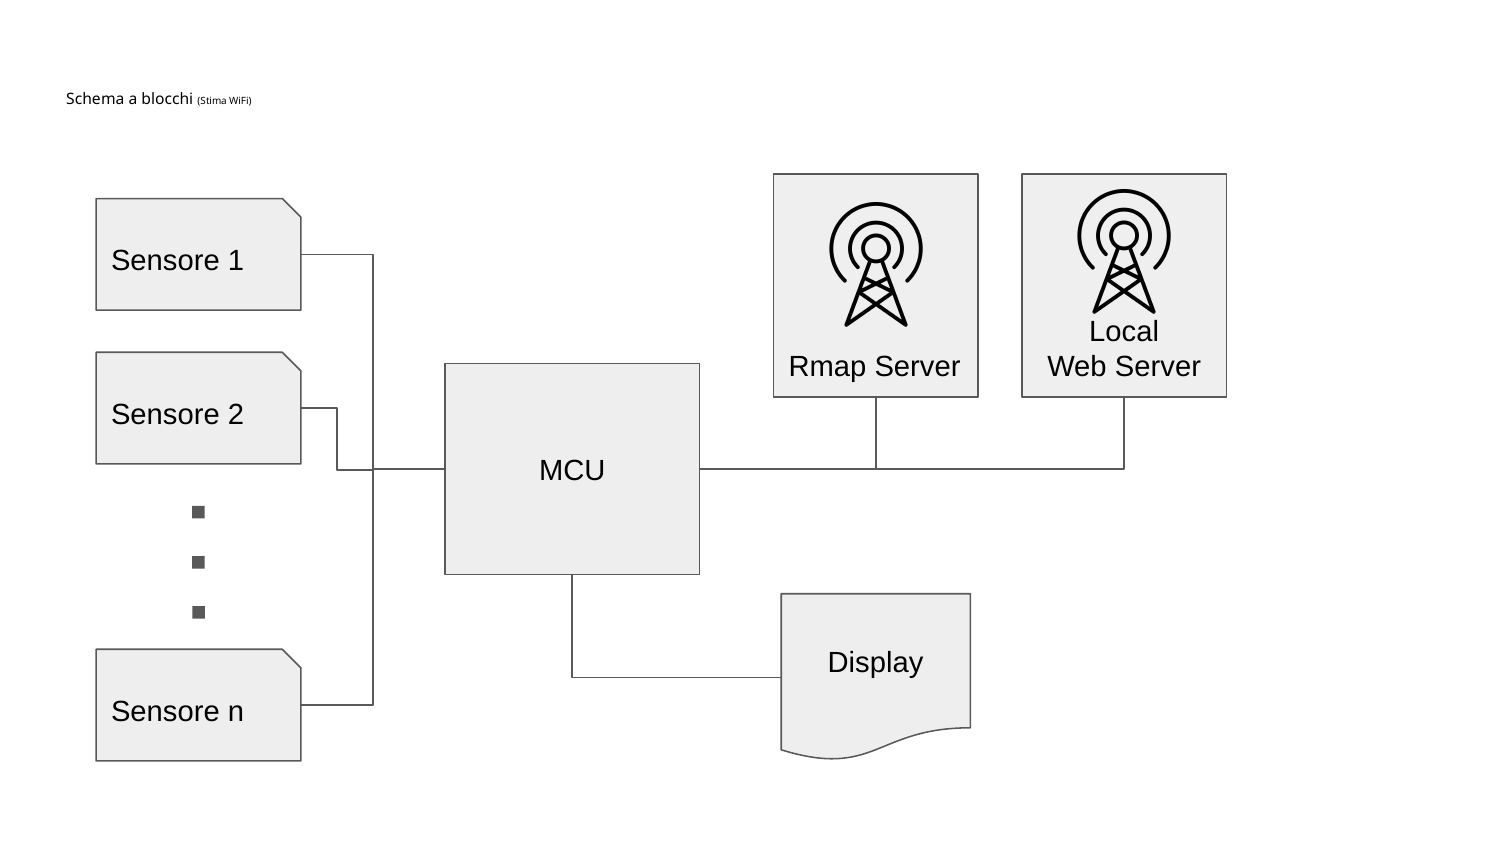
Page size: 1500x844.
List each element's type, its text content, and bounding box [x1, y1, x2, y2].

text_box Display [781, 593, 971, 759]
text_box Local Web Server [1021, 173, 1227, 398]
text_box Sensore 2 [96, 352, 301, 464]
picture [824, 198, 928, 331]
text_box Sensore 1 [96, 198, 301, 311]
title Schema a blocchi (Stima WiFi) [51, 72, 1449, 167]
picture [1072, 185, 1176, 319]
text_box Rmap Server [773, 173, 979, 398]
text_box MCU [445, 363, 700, 575]
text_box Sensore n [96, 649, 301, 761]
